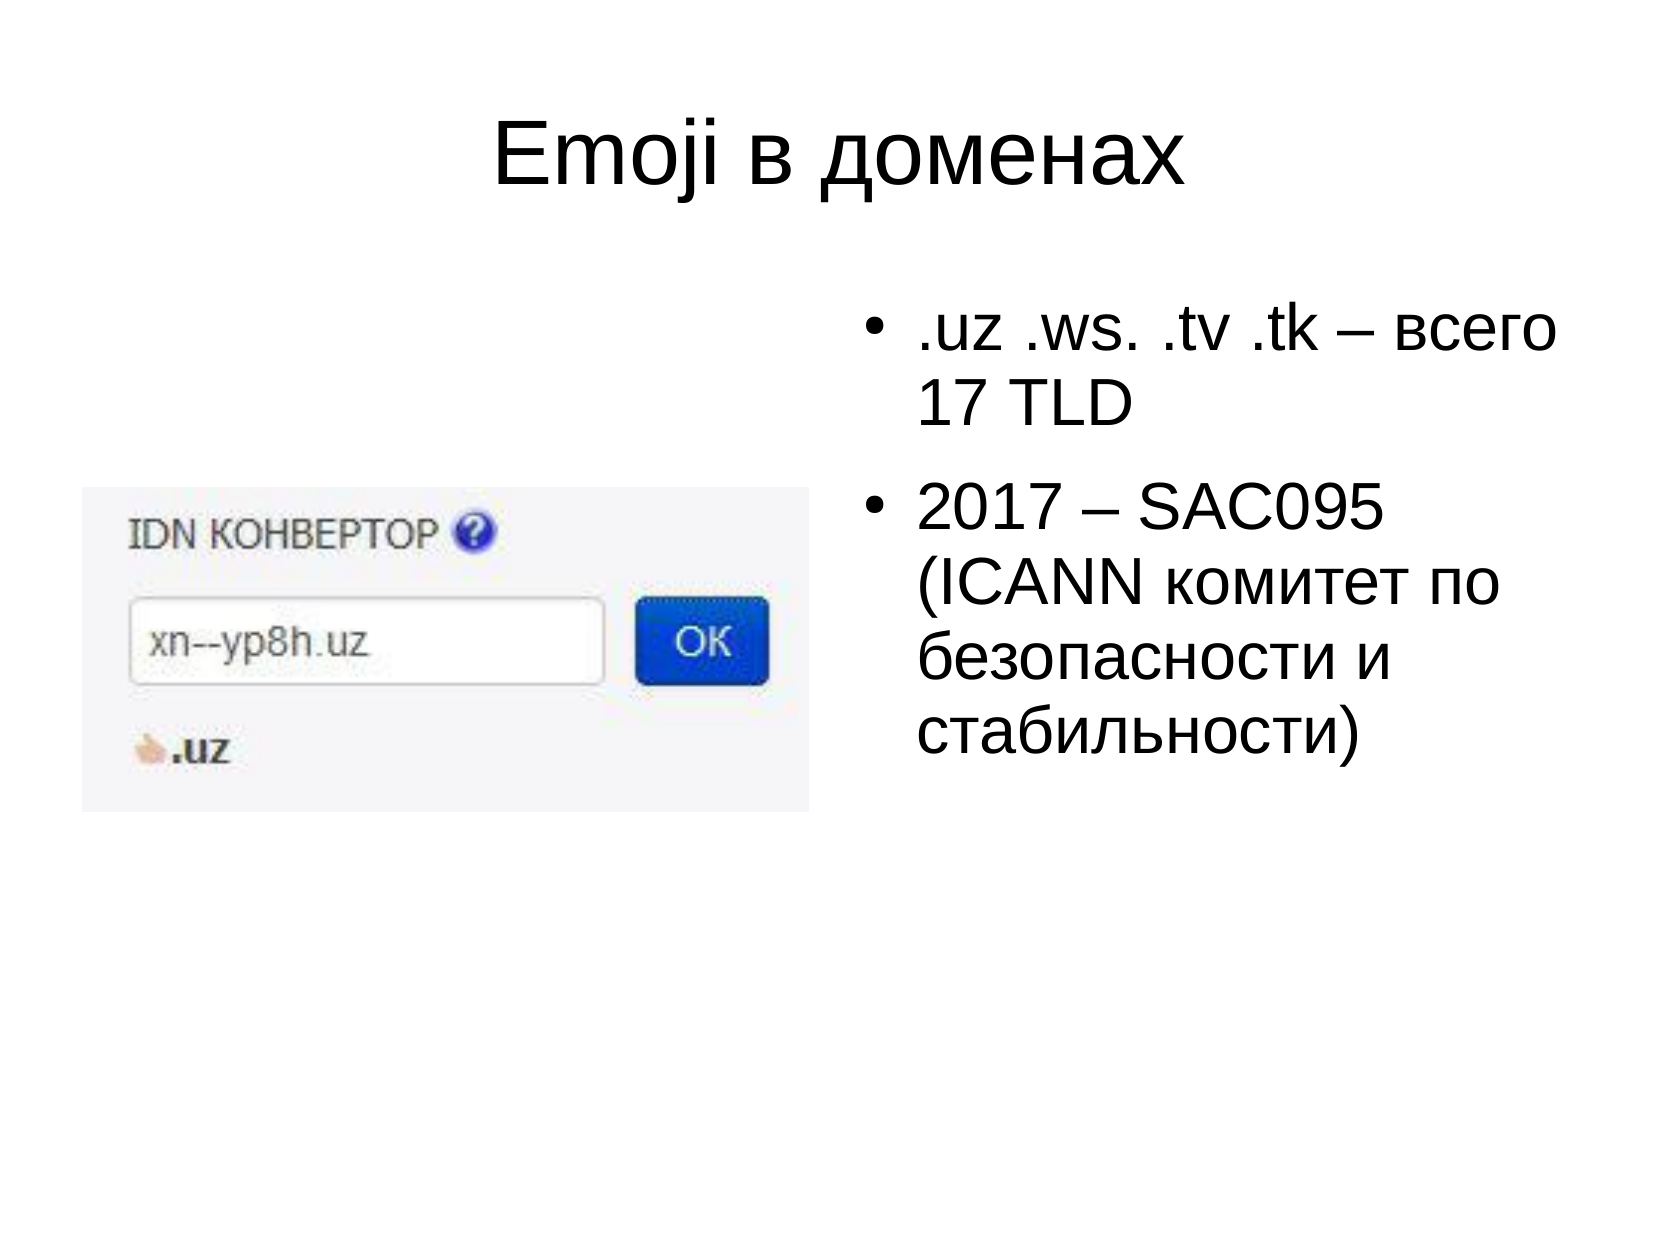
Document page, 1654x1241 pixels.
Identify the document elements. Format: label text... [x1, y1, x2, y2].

title Emoji в доменах [82, 49, 1571, 257]
picture [82, 487, 809, 812]
list .uz .ws. .tv .tk – всего 17 TLD 2017 – SAC095 (ICANN комитет по безопасности и стабильности) [845, 290, 1572, 1010]
